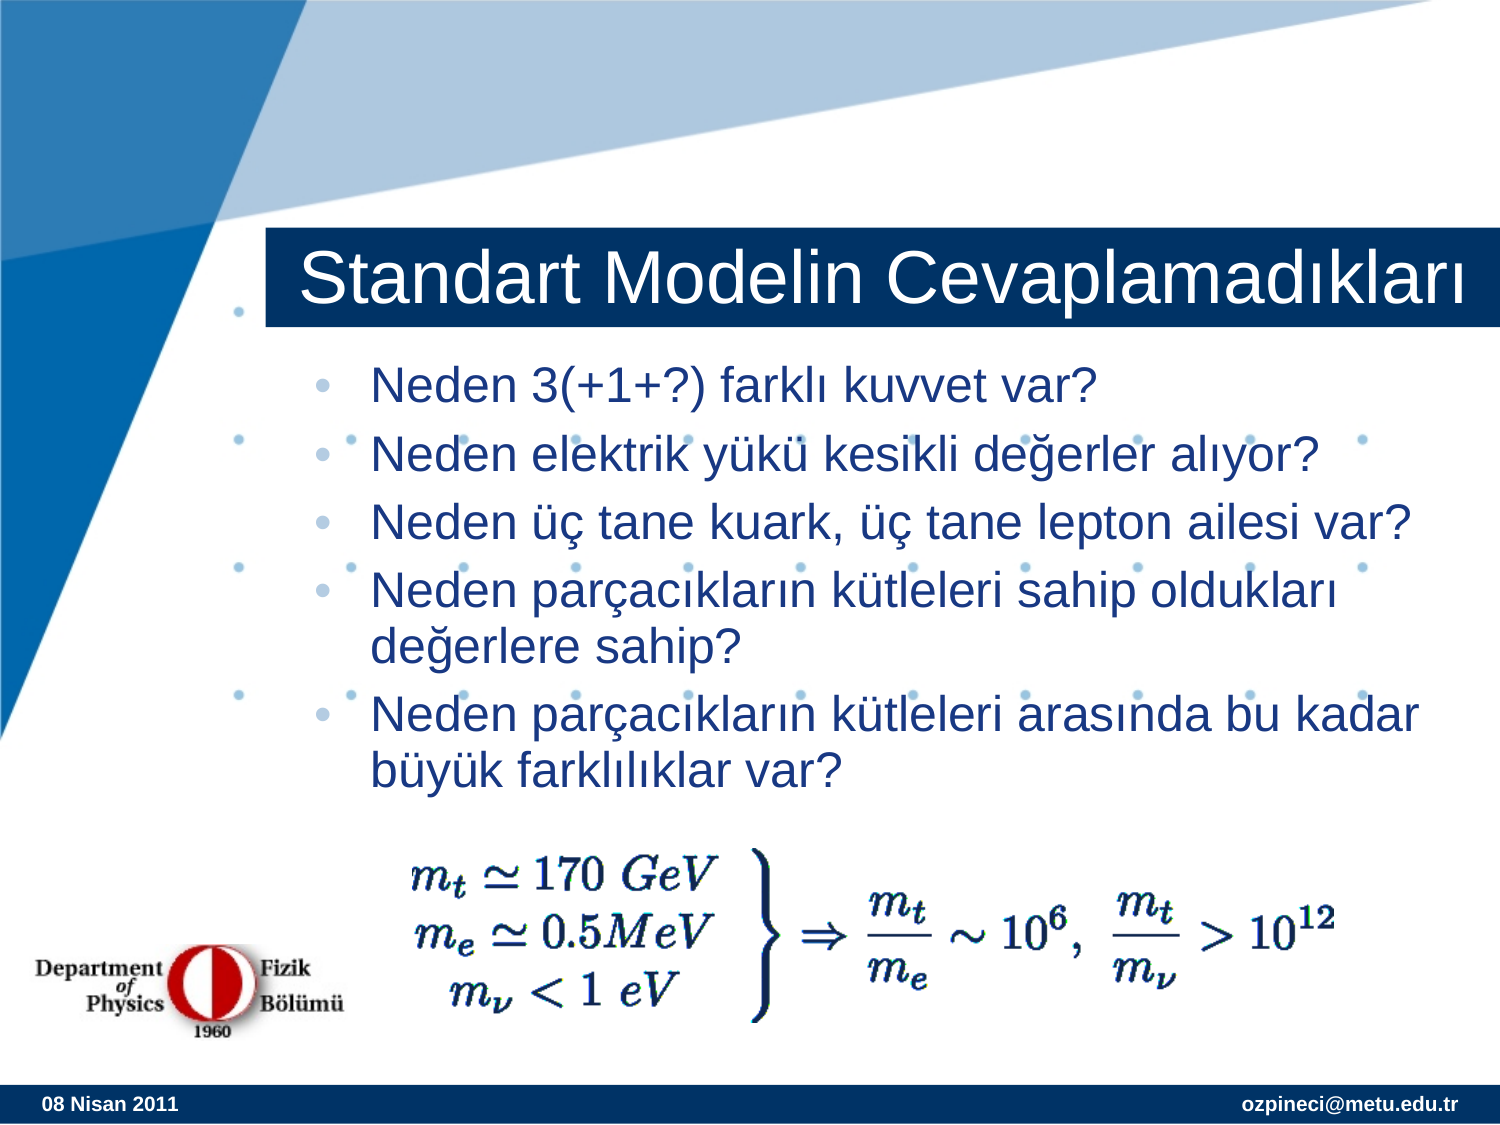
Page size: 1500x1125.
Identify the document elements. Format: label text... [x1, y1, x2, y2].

picture [29, 944, 394, 1041]
title Standart Modelin Cevaplamadıkları [265, 227, 1500, 328]
list Neden 3(+1+?) farklı kuvvet var? Neden elektrik yükü kesikli değerler alıyor? Neden üç tane kuark, üç tane lepton ailesi var? Neden parçacıkların kütleleri sahip oldukları değerlere sahip? Neden parçacıkların kütleleri arasında bu kadar büyük farklılıklar var? [299, 350, 1475, 1013]
picture [412, 848, 1334, 1023]
picture [0, 0, 1500, 842]
